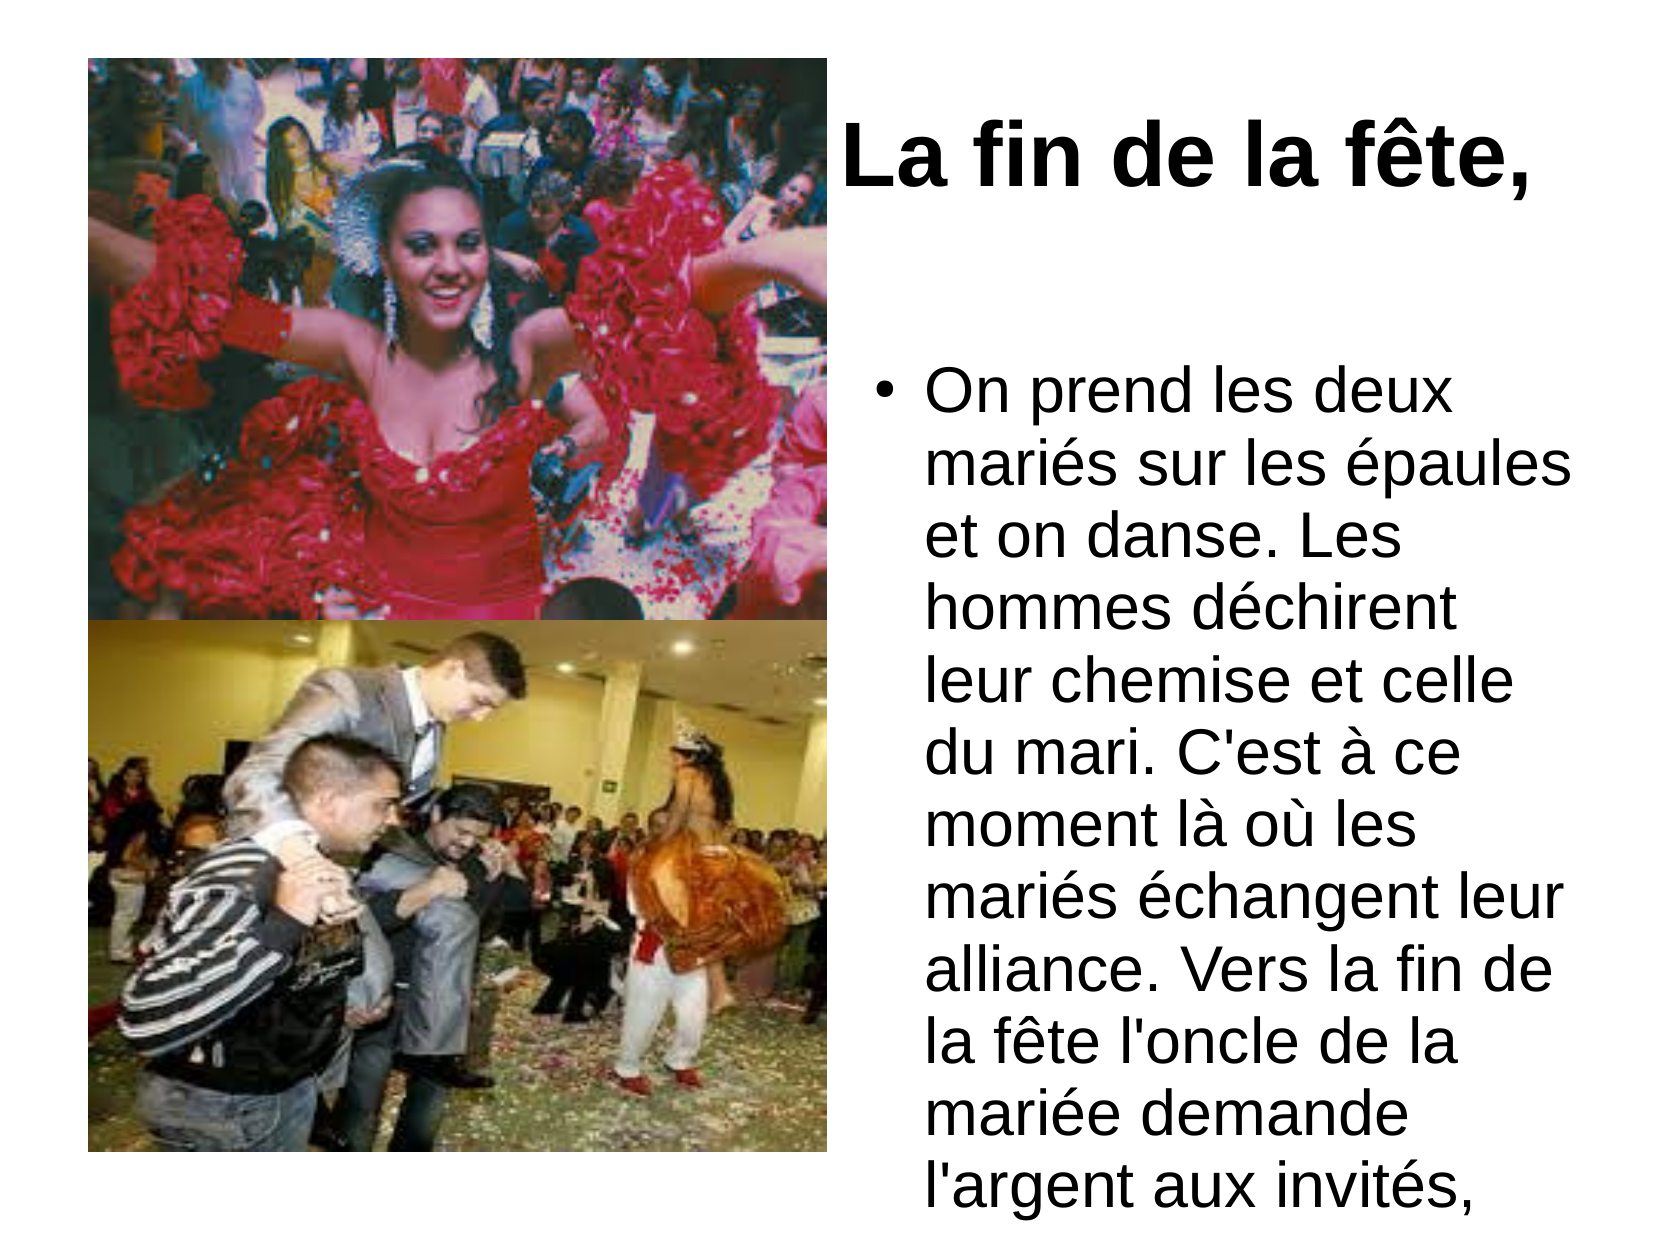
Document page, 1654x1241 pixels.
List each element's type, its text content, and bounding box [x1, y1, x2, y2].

title La fin de la fête, [827, 59, 1654, 252]
list On prend les deux mariés sur les épaules et on danse. Les hommes déchirent leur chemise et celle du mari. C'est à ce moment là où les mariés échangent leur alliance. Vers la fin de la fête l'oncle de la mariée demande l'argent aux invités, [856, 354, 1583, 1241]
picture [82, 58, 827, 1152]
